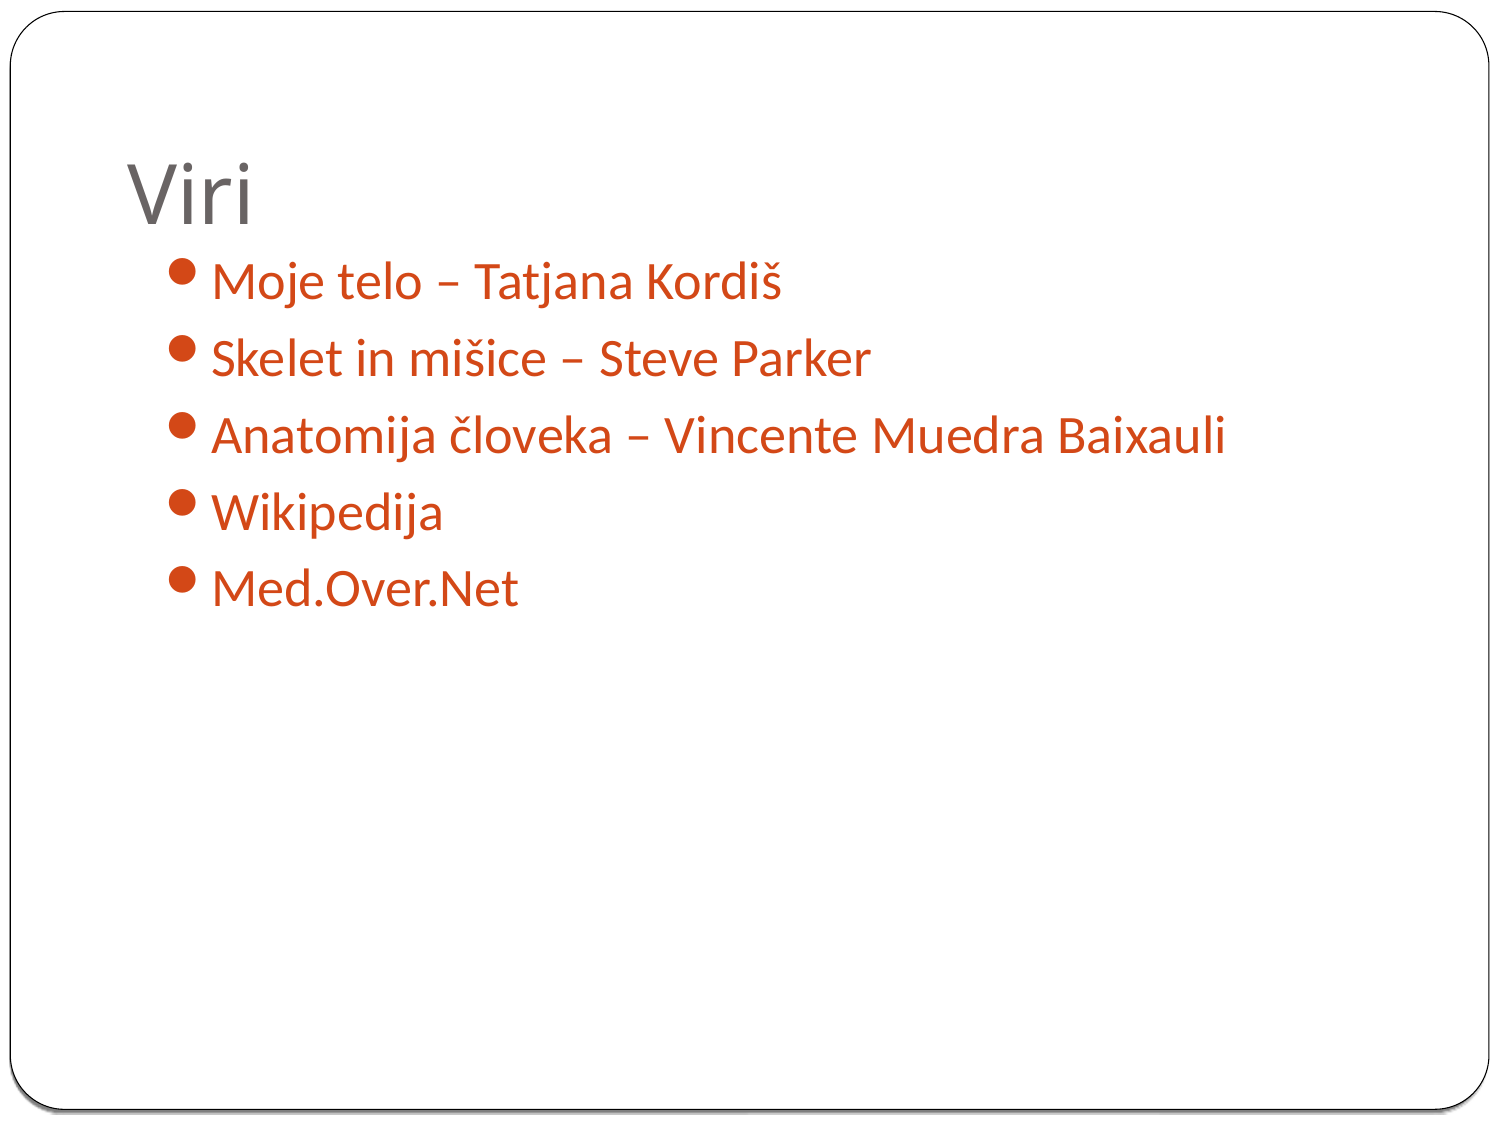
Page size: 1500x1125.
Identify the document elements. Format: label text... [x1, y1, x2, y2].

list Moje telo – Tatjana Kordiš Skelet in mišice – Steve Parker Anatomija človeka – Vincente Muedra Baixauli Wikipedija Med.Over.Net [150, 237, 1425, 988]
title Viri [112, 131, 1388, 257]
